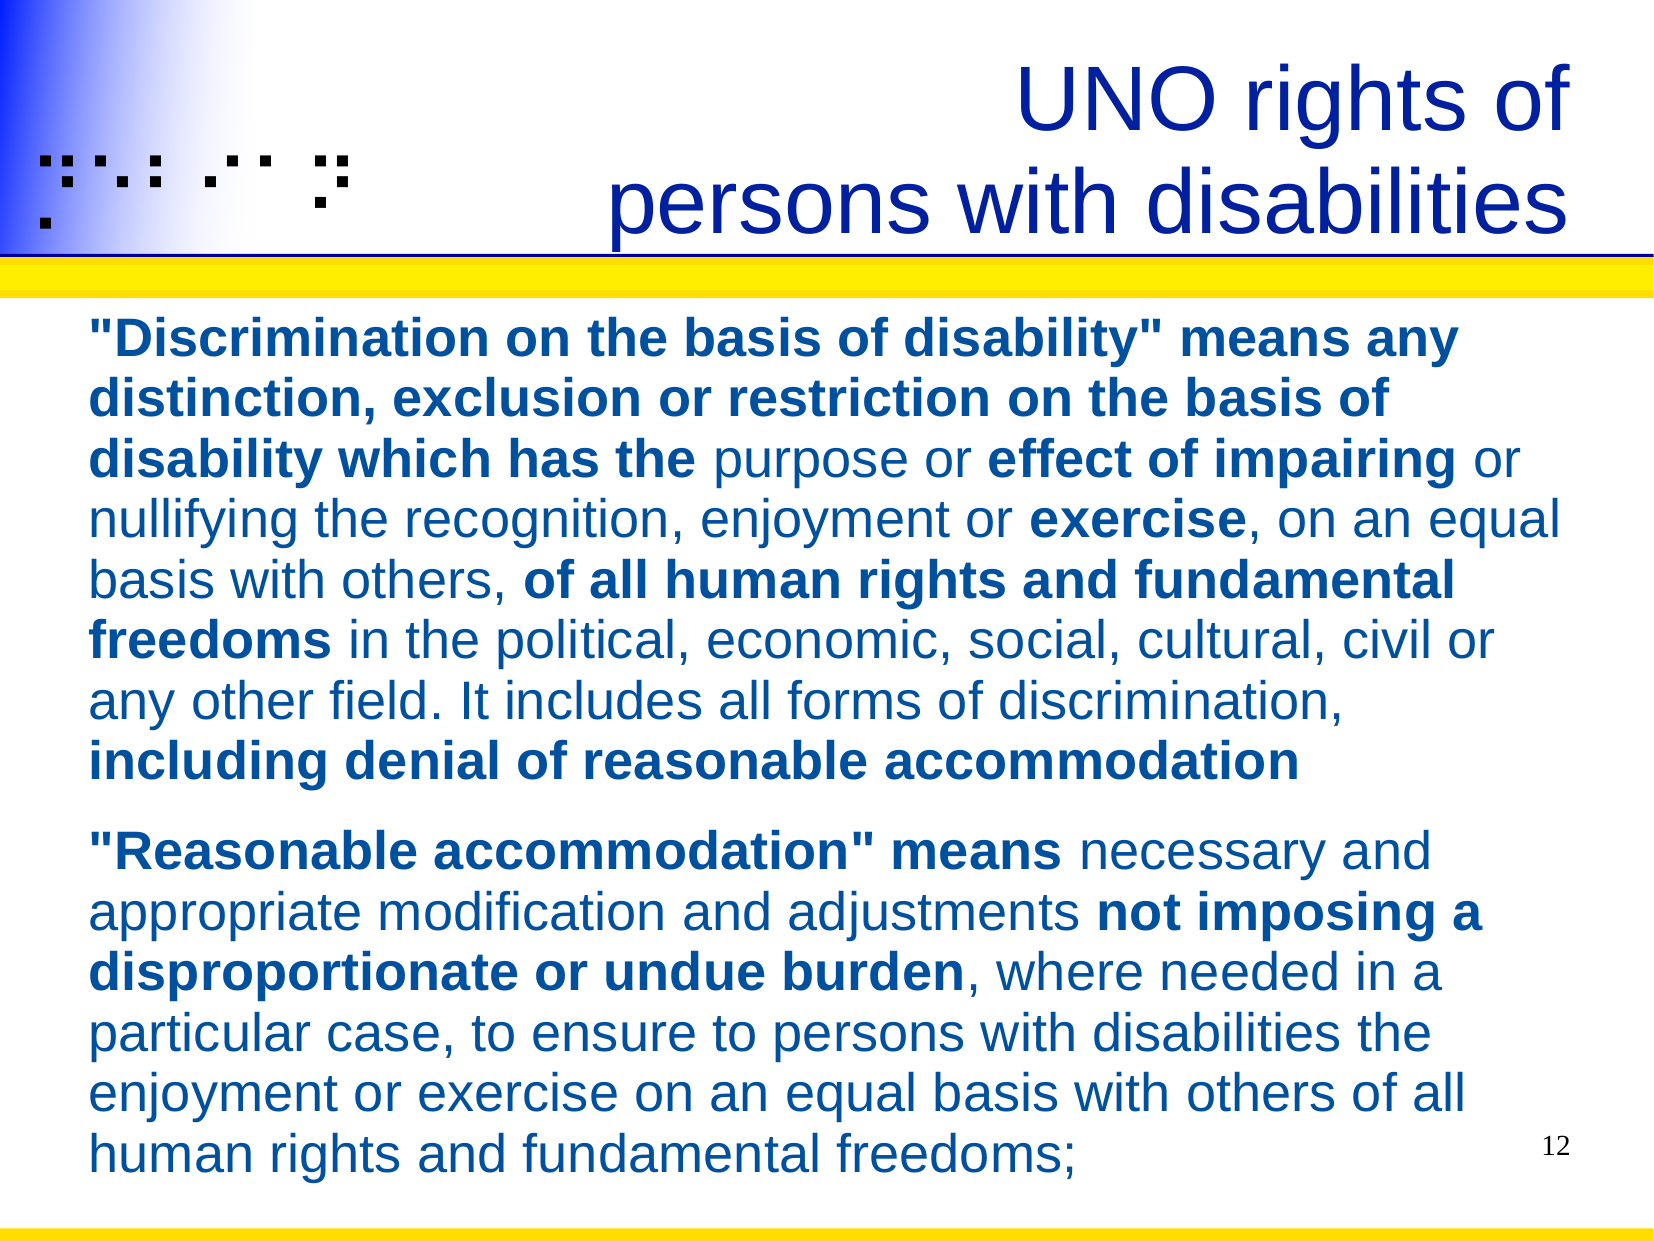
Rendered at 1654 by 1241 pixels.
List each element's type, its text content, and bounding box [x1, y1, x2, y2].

title UNO rights of persons with disabilities [372, 47, 1571, 253]
list "Discrimination on the basis of disability" means any distinction, exclusion or restriction on the basis of disability which has the purpose or effect of impairing or nullifying the recognition, enjoyment or exercise, on an equal basis with others, of all human rights and fundamental freedoms in the political, economic, social, cultural, civil or any other field. It includes all forms of discrimination, including denial of reasonable accommodation "Reasonable accommodation" means necessary and appropriate modification and adjustments not imposing a disproportionate or undue burden, where needed in a particular case, to ensure to persons with disabilities the enjoyment or exercise on an equal basis with others of all human rights and fundamental freedoms; [88, 307, 1577, 1217]
